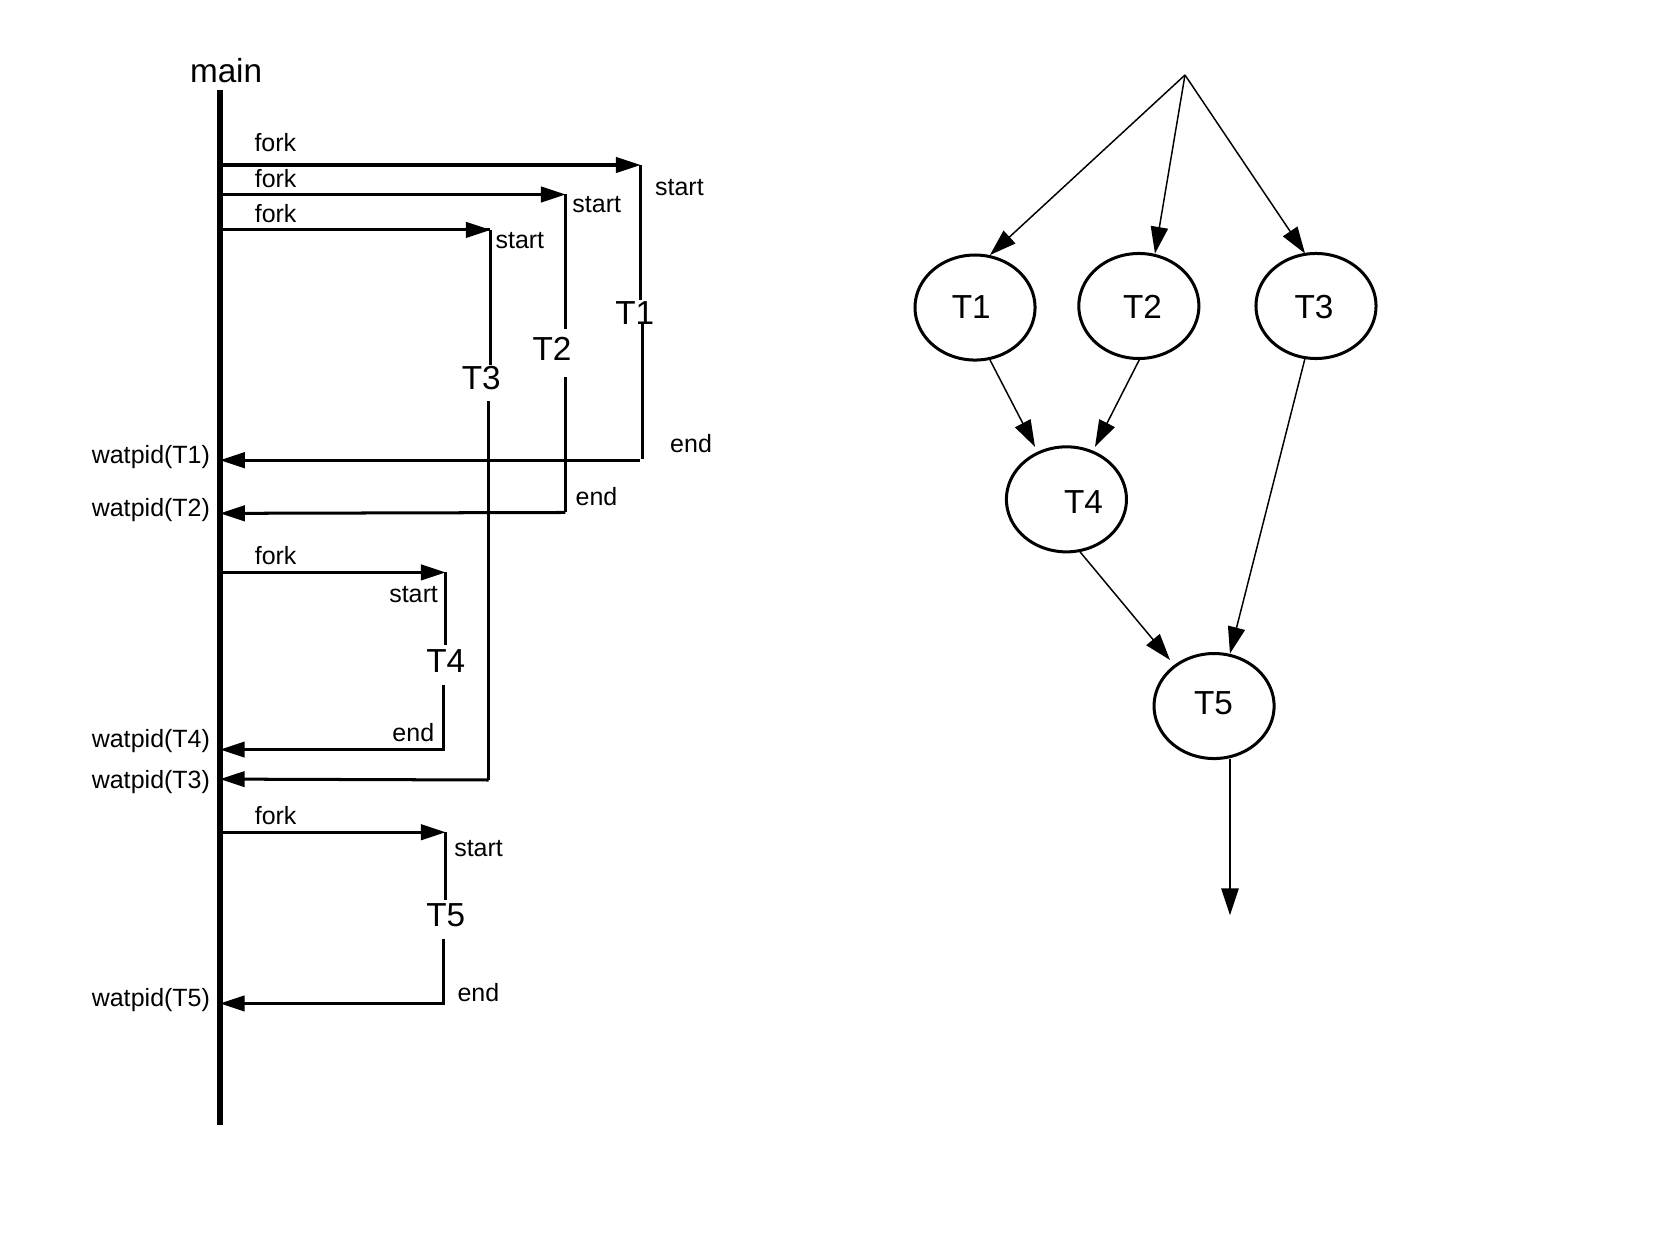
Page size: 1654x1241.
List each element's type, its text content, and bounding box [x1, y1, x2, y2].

text_box T3 [1279, 281, 1445, 334]
text_box start [374, 572, 495, 616]
text_box T2 [517, 322, 683, 375]
text_box watpid(T1) [77, 433, 288, 477]
text_box fork [239, 794, 312, 838]
text_box end [442, 971, 563, 1015]
text_box T4 [411, 635, 577, 688]
text_box T3 [447, 352, 613, 405]
text_box T4 [1049, 476, 1215, 529]
text_box start [640, 165, 761, 209]
text_box end [655, 421, 776, 466]
text_box T1 [600, 287, 766, 340]
text_box watpid(T5) [77, 976, 288, 1020]
text_box watpid(T3) [77, 761, 288, 802]
text_box T2 [1108, 281, 1274, 334]
text_box watpid(T2) [77, 486, 288, 530]
text_box main [175, 45, 341, 98]
text_box fork [239, 534, 312, 578]
text_box fork [239, 192, 312, 236]
text_box fork [239, 156, 312, 192]
text_box watpid(T4) [77, 716, 288, 761]
text_box T1 [937, 281, 1103, 334]
text_box end [377, 711, 498, 755]
text_box start [480, 218, 601, 262]
text_box T5 [411, 889, 577, 942]
text_box start [439, 826, 560, 870]
text_box T5 [1179, 676, 1345, 730]
text_box start [557, 182, 678, 226]
text_box end [560, 475, 681, 519]
text_box fork [239, 121, 312, 156]
